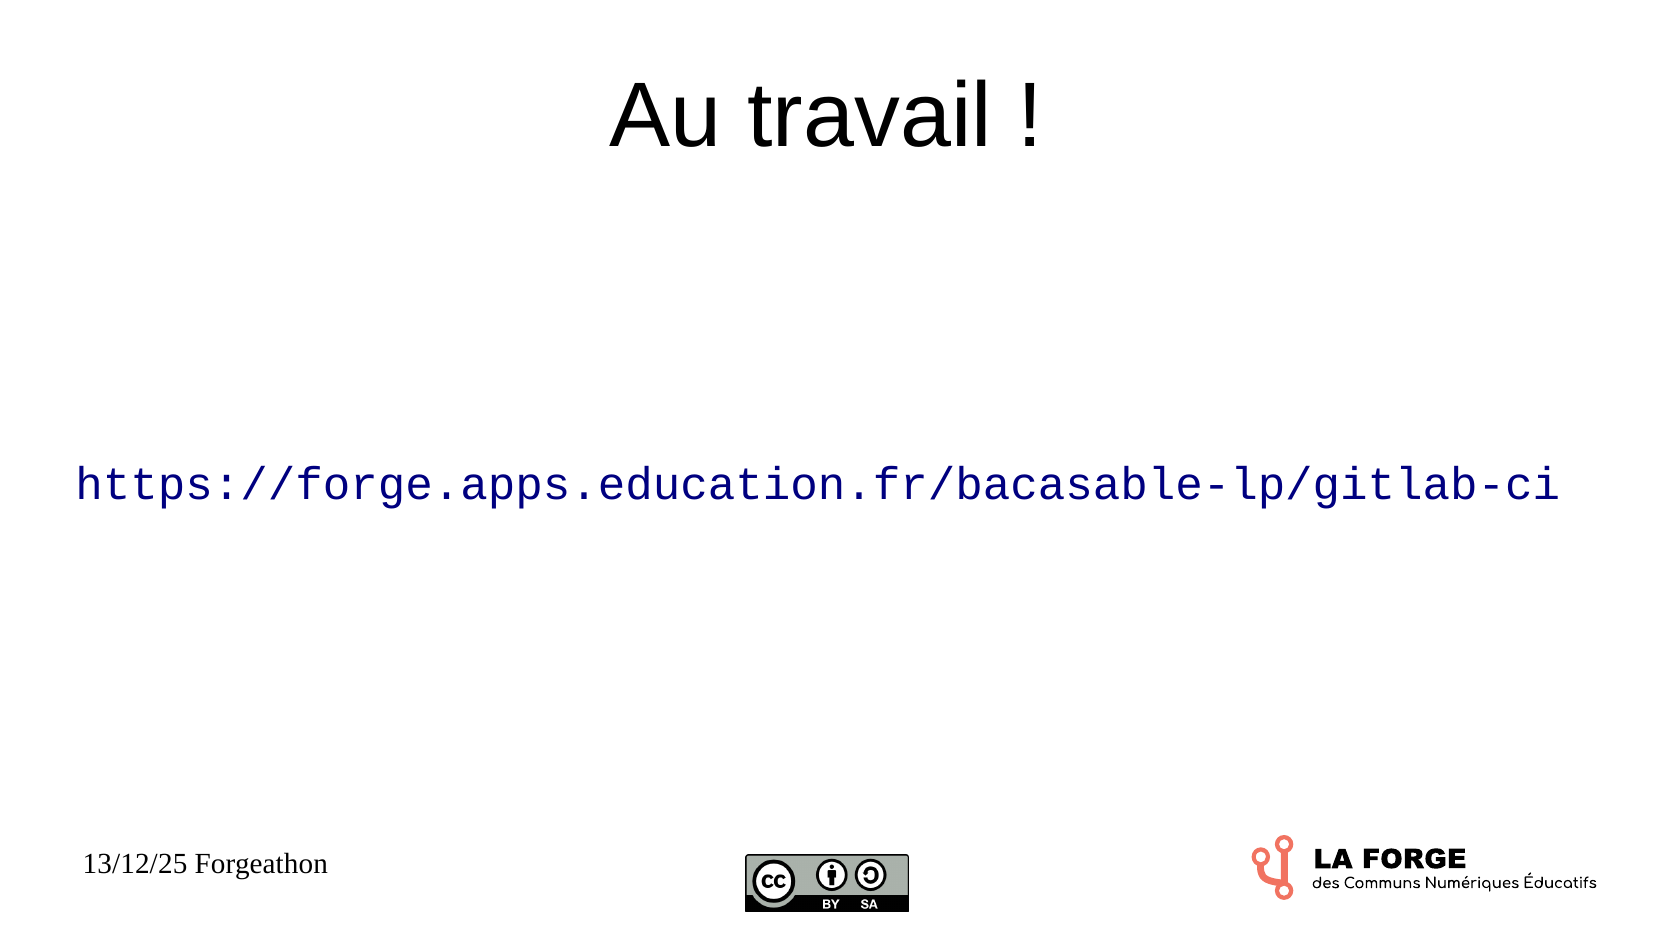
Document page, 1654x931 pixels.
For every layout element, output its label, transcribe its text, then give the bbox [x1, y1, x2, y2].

title Au travail ! [82, 37, 1571, 193]
picture [745, 854, 909, 912]
subtitle https://forge.apps.education.fr/bacasable-lp/gitlab-ci [47, 217, 1589, 758]
